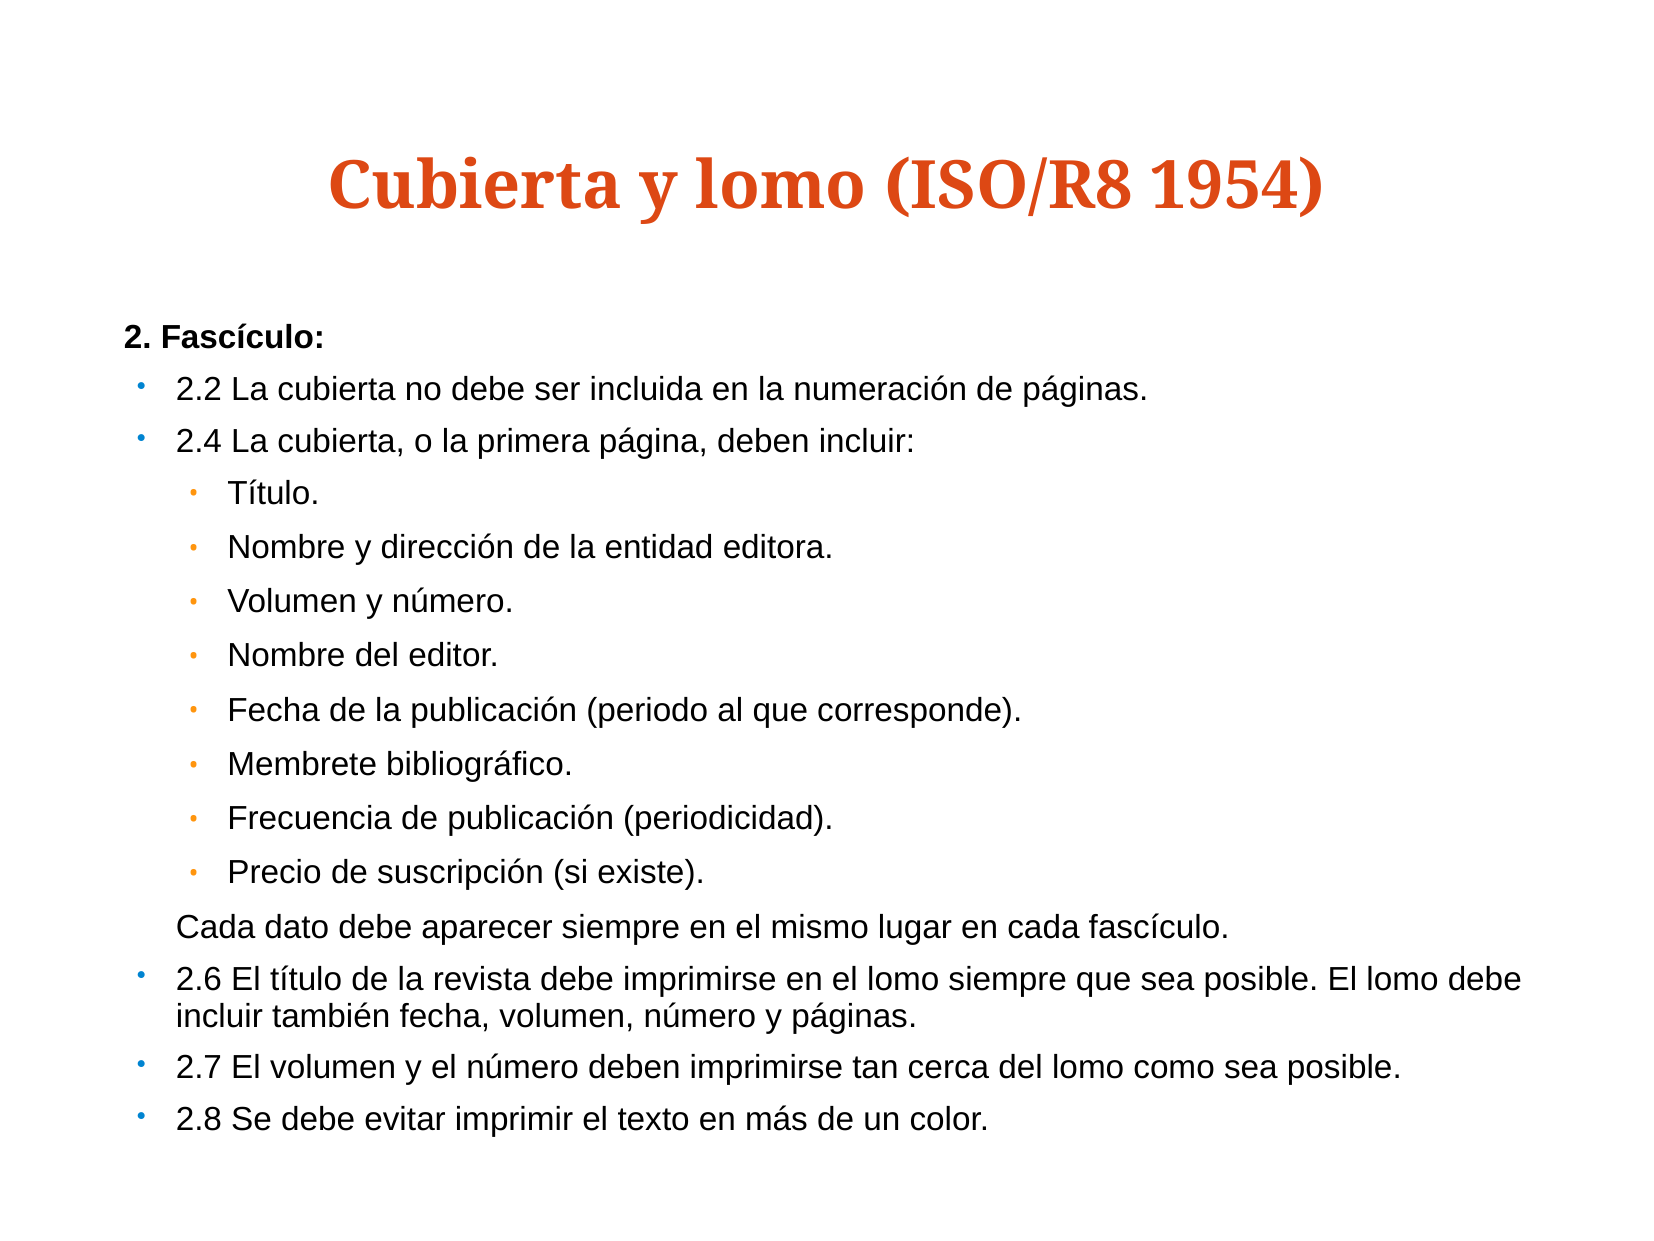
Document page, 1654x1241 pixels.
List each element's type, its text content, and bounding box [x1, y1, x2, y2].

title Cubierta y lomo (ISO/R8 1954) [124, 78, 1530, 287]
list 2. Fascículo: 2.2 La cubierta no debe ser incluida en la numeración de páginas. 2.4 La cubierta, o la primera página, deben incluir: Título. Nombre y dirección de la entidad editora. Volumen y número. Nombre del editor. Fecha de la publicación (periodo al que corresponde). Membrete bibliográfico. Frecuencia de publicación (periodicidad). Precio de suscripción (si existe). Cada dato debe aparecer siempre en el mismo lugar en cada fascículo. 2.6 El título de la revista debe imprimirse en el lomo siempre que sea posible. El lomo debe incluir también fecha, volumen, número y páginas. 2.7 El volumen y el número deben imprimirse tan cerca del lomo como sea posible. 2.8 Se debe evitar imprimir el texto en más de un color. [124, 318, 1532, 1146]
